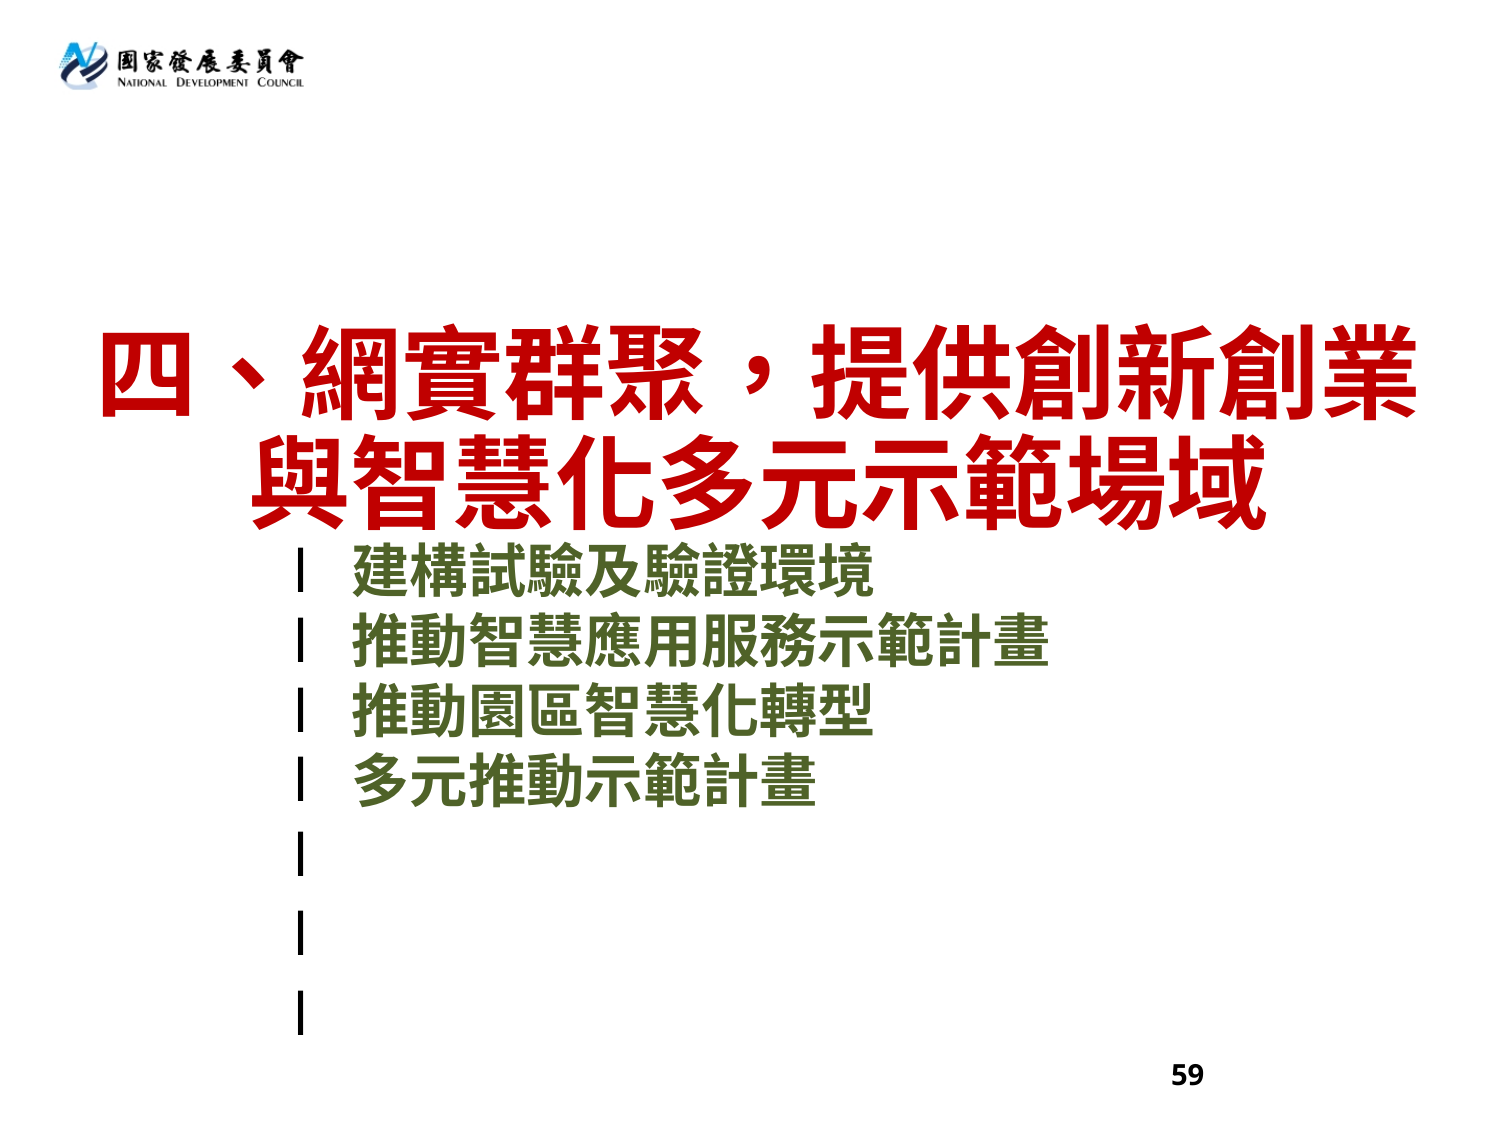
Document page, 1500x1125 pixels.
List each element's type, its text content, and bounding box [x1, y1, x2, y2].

title 四、網實群聚，提供創新創業與智慧化多元示範場域 [59, 315, 1459, 504]
text_box 59 [1156, 1045, 1500, 1106]
text_box 建構試驗及驗證環境 推動智慧應用服務示範計畫 推動園區智慧化轉型 多元推動示範計畫 [278, 527, 1383, 1038]
